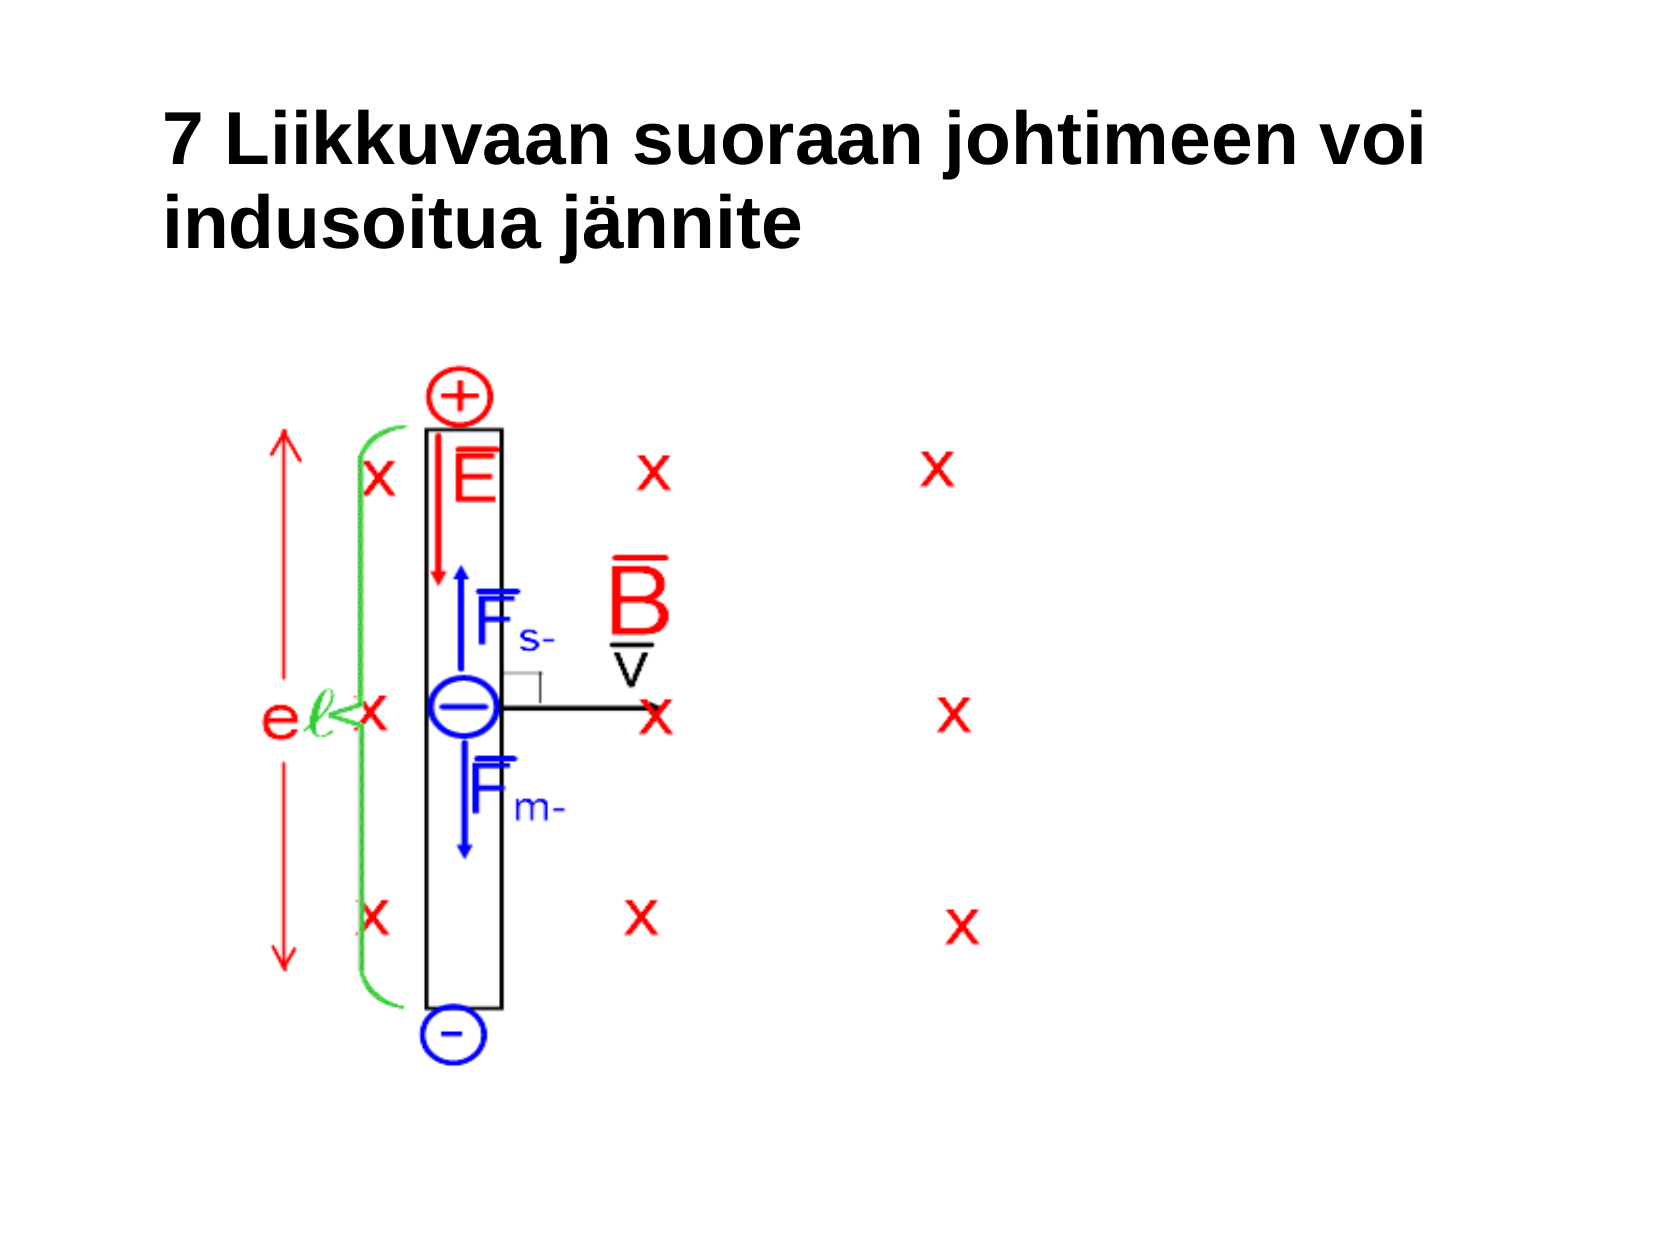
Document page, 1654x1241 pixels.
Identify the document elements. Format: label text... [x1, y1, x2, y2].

text_box 7 Liikkuvaan suoraan johtimeen voi indusoitua jännite [147, 88, 1477, 272]
picture [177, 295, 1065, 1132]
